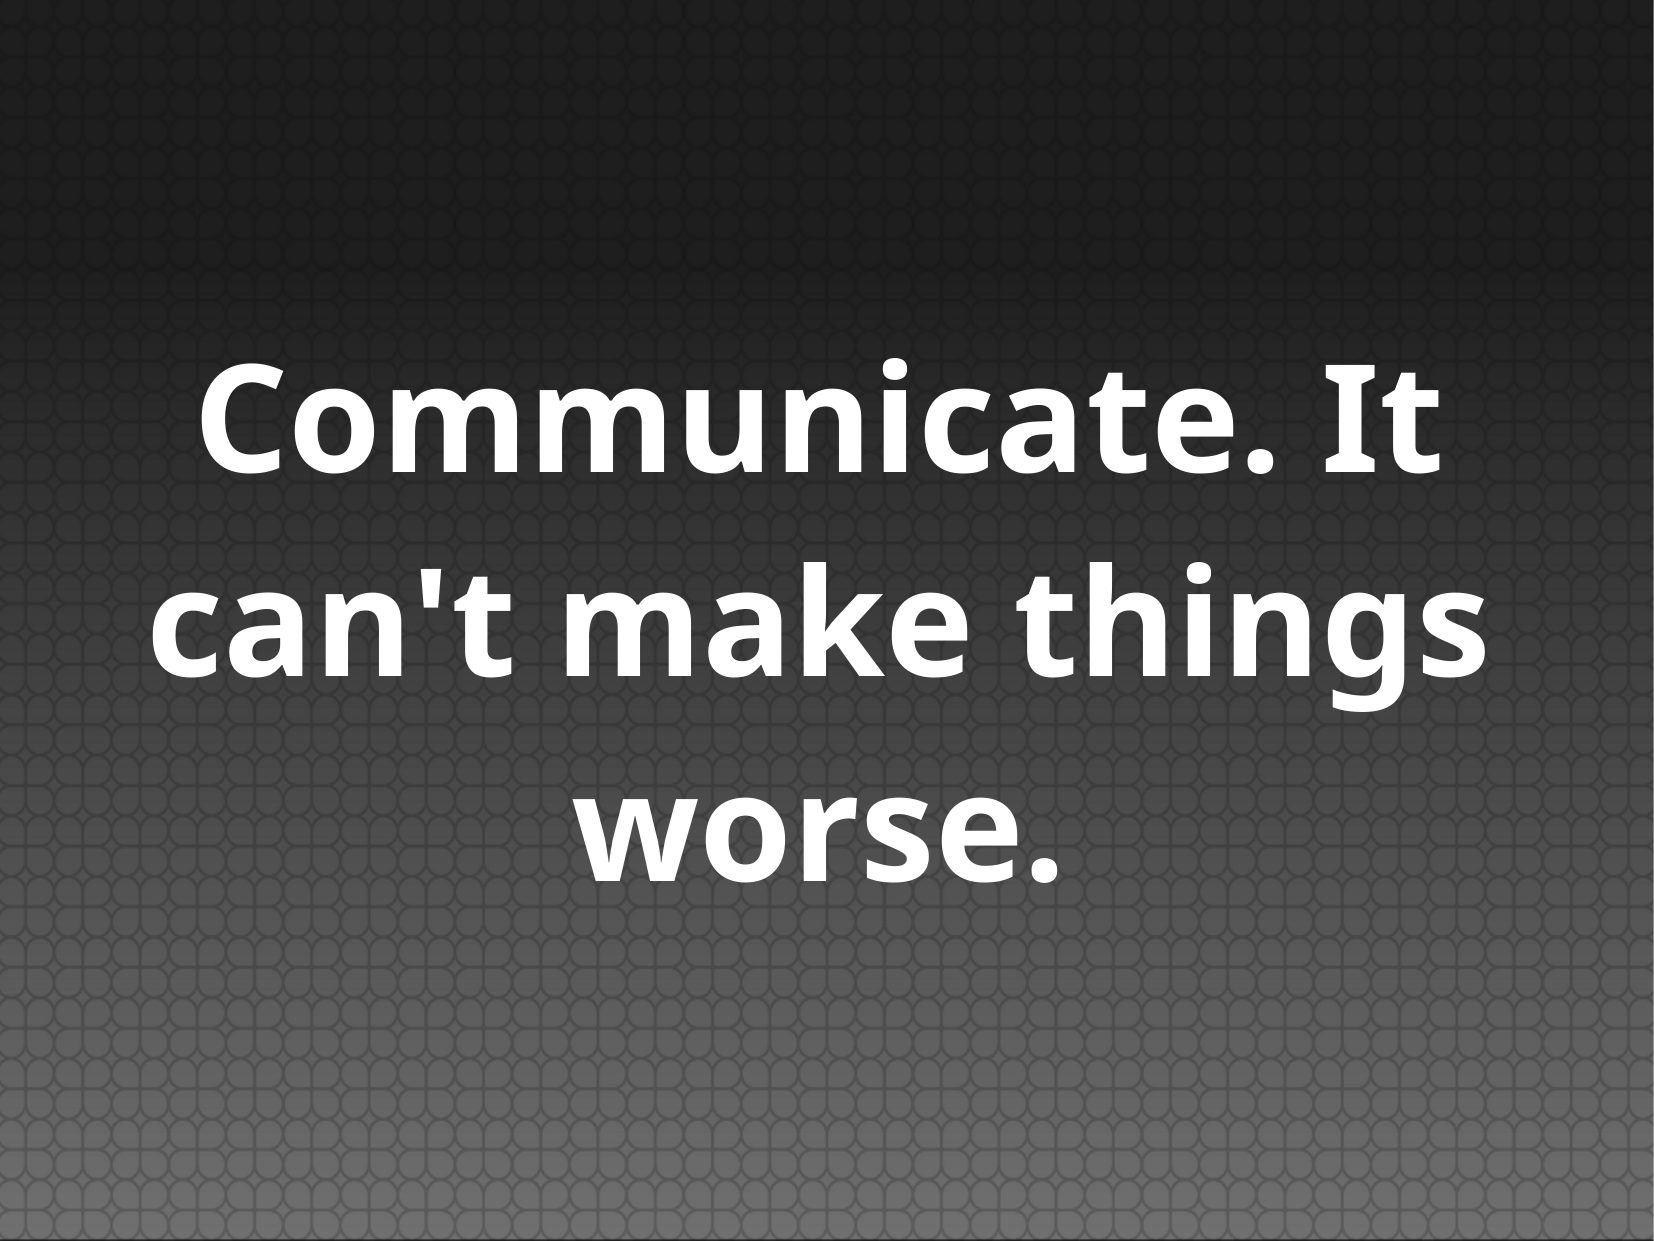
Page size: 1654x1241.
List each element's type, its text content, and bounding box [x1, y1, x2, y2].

title Communicate. It can't make things worse. [75, 356, 1564, 881]
picture [0, 0, 1654, 1241]
